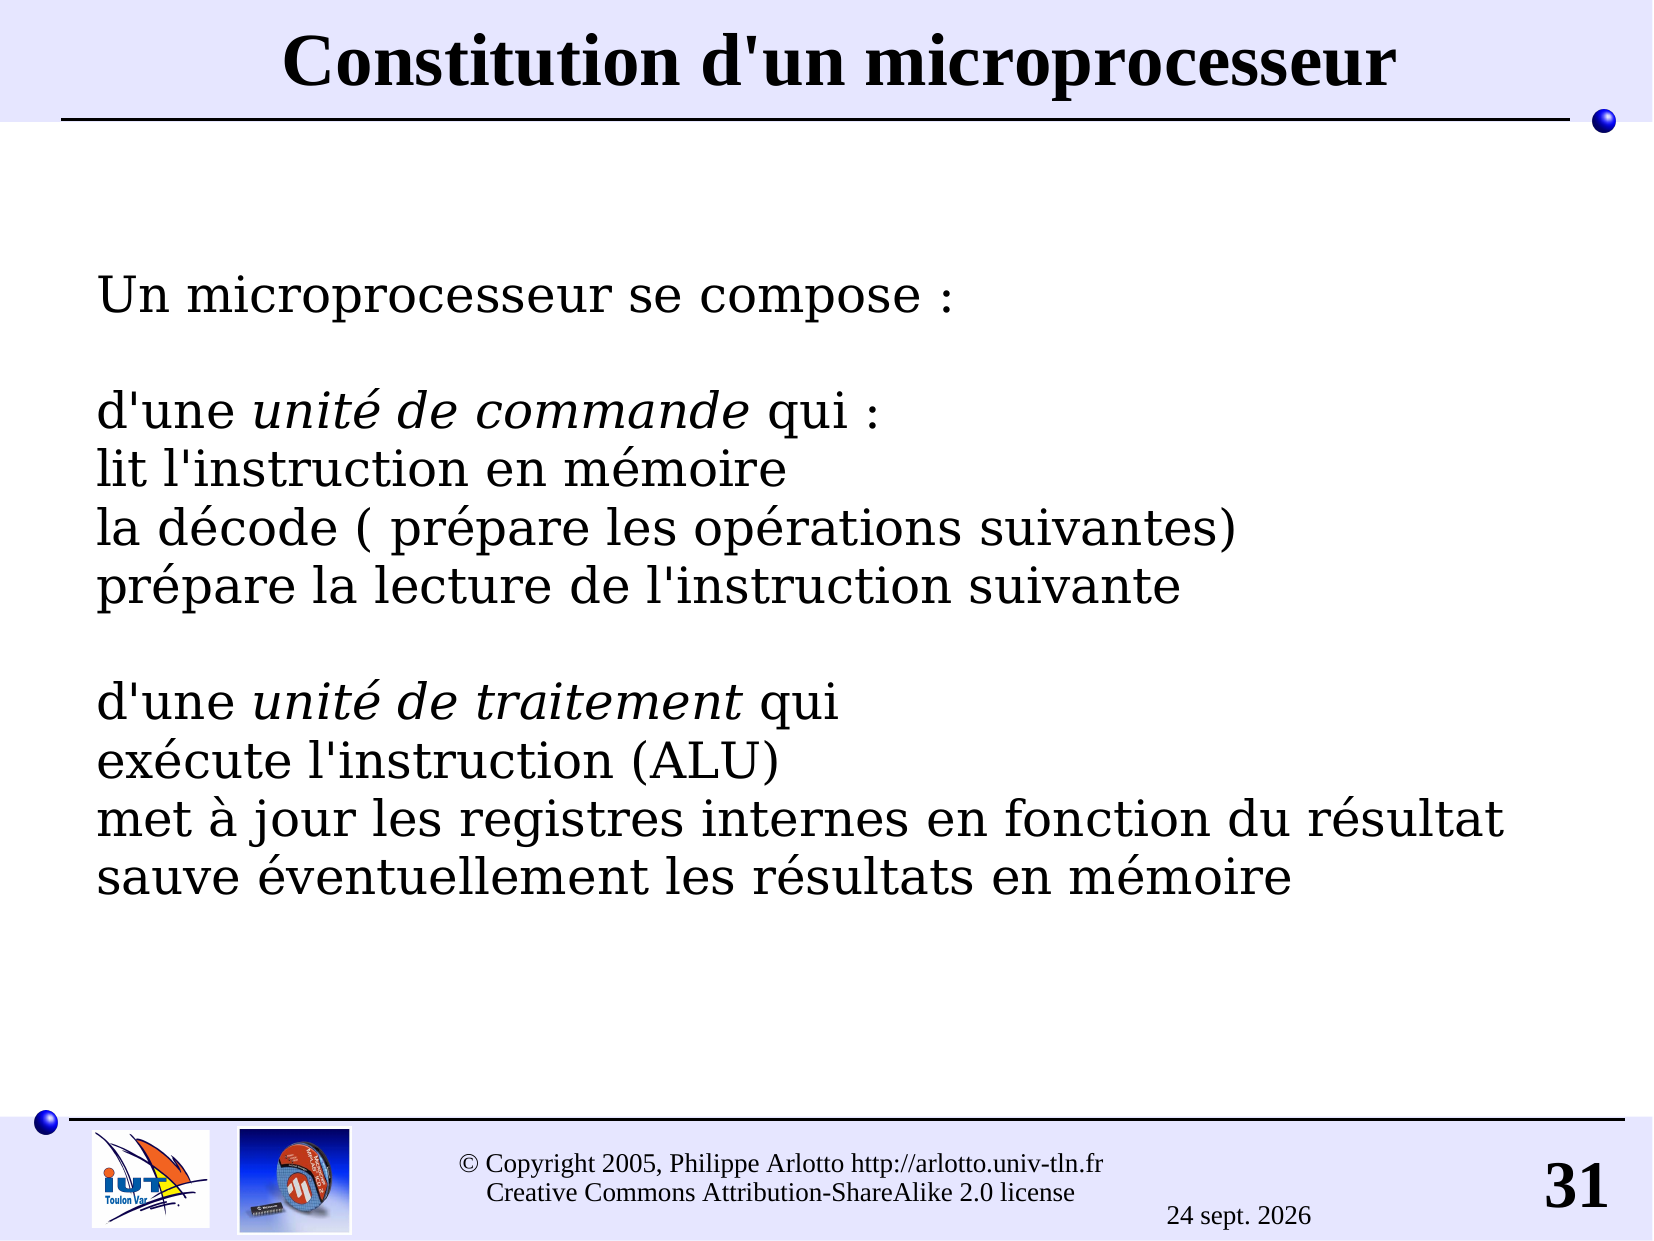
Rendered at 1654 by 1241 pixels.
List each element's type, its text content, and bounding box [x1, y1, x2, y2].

title Constitution d'un microprocesseur [95, 14, 1585, 107]
text_box Un microprocesseur se compose : d'une unité de commande qui : lit l'instruction en mémoire la décode ( prépare les opérations suivantes) prépare la lecture de l'instruction suivante d'une unité de traitement qui exécute l'instruction (ALU) met à jour les registres internes en fonction du résultat sauve éventuellement les résultats en mémoire [96, 265, 1506, 965]
picture [237, 1126, 352, 1235]
